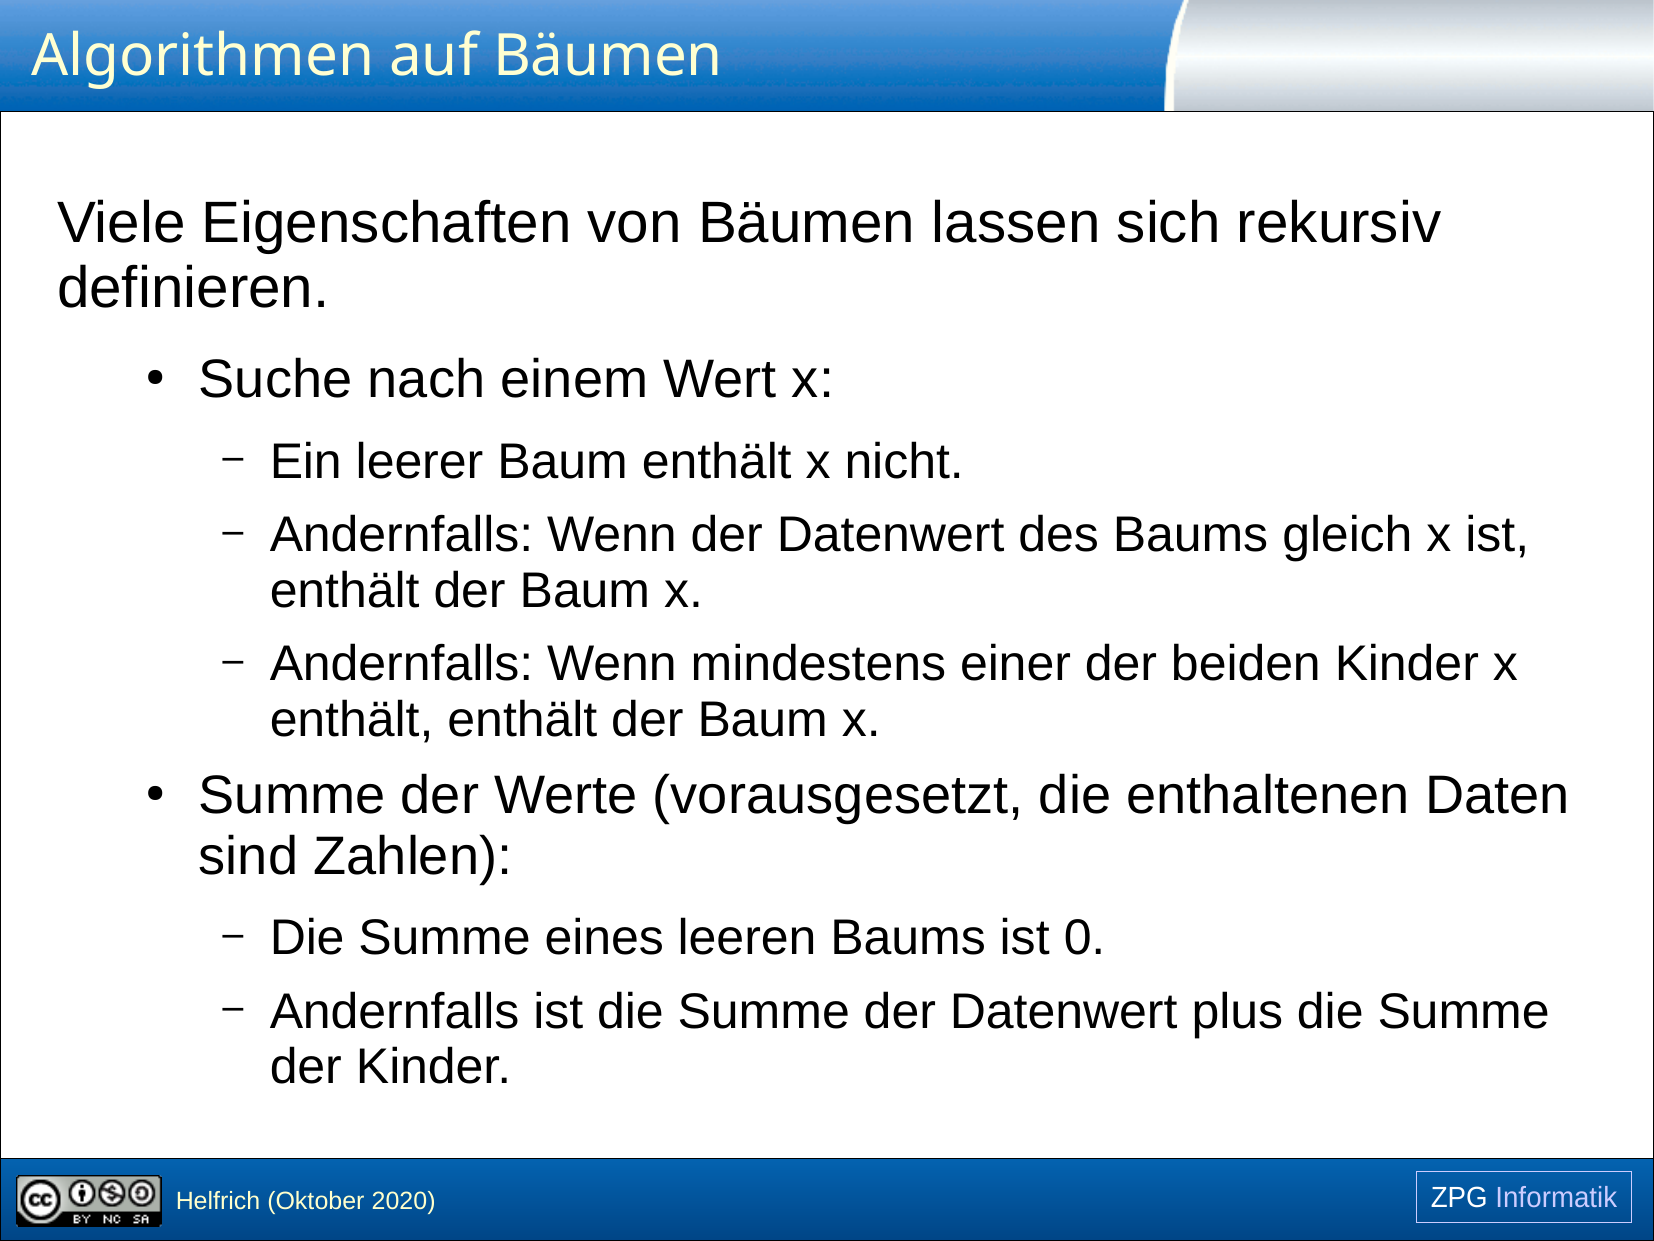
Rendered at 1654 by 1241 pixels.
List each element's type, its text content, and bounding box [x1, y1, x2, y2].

list Viele Eigenschaften von Bäumen lassen sich rekursiv definieren. Suche nach einem Wert x: Ein leerer Baum enthält x nicht. Andernfalls: Wenn der Datenwert des Baums gleich x ist, enthält der Baum x. Andernfalls: Wenn mindestens einer der beiden Kinder x enthält, enthält der Baum x. Summe der Werte (vorausgesetzt, die enthaltenen Daten sind Zahlen): Die Summe eines leeren Baums ist 0. Andernfalls ist die Summe der Datenwert plus die Summe der Kinder. [57, 189, 1605, 1095]
picture [0, 0, 1654, 111]
picture [16, 1175, 162, 1227]
title Algorithmen auf Bäumen [31, 14, 1151, 92]
